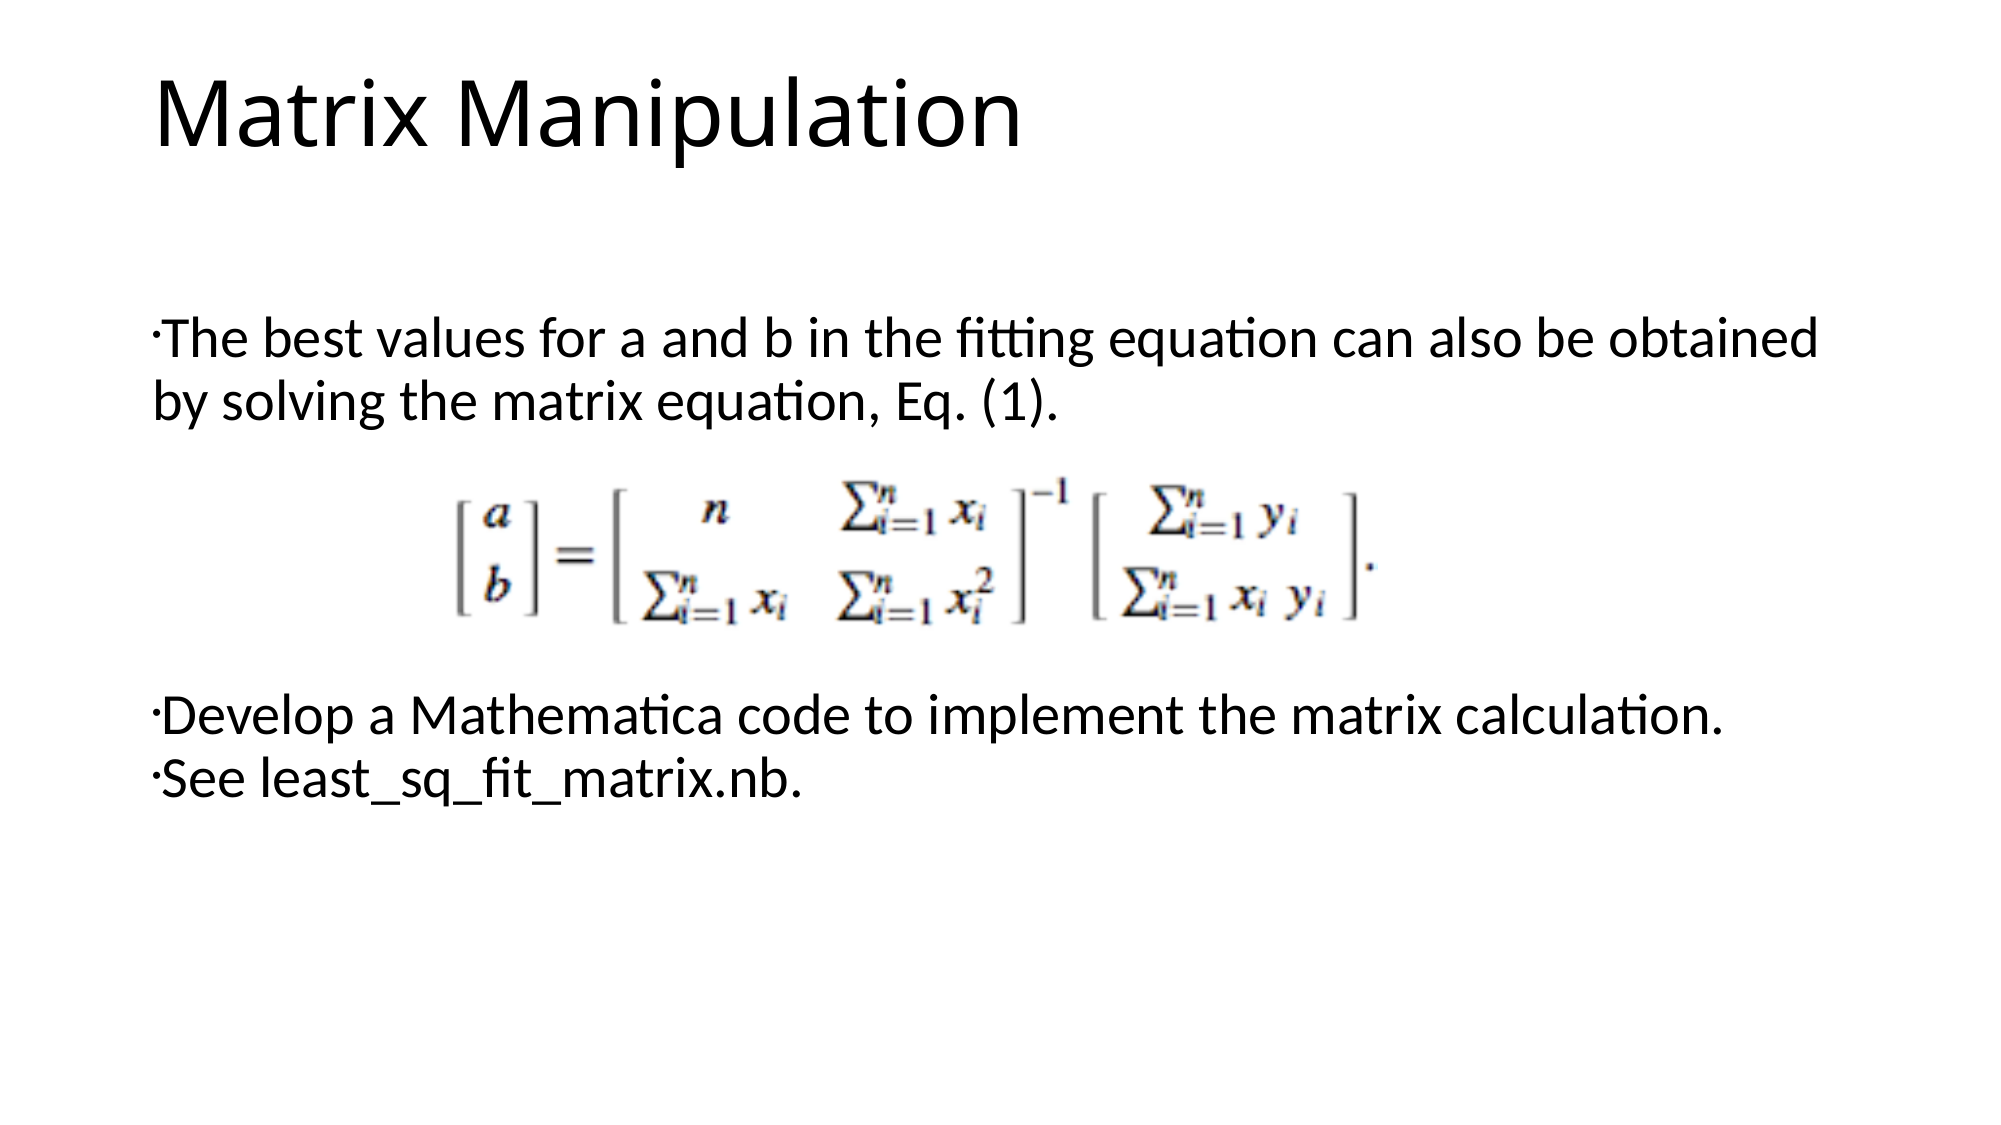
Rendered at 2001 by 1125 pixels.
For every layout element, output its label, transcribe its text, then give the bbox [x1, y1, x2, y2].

text_box The best values for a and b in the fitting equation can also be obtained by solving the matrix equation, Eq. (1). Develop a Mathematica code to implement the matrix calculation. See least_sq_fit_matrix.nb. [137, 299, 1862, 1013]
picture [454, 474, 1378, 638]
text_box Matrix Manipulation [137, 59, 1862, 277]
